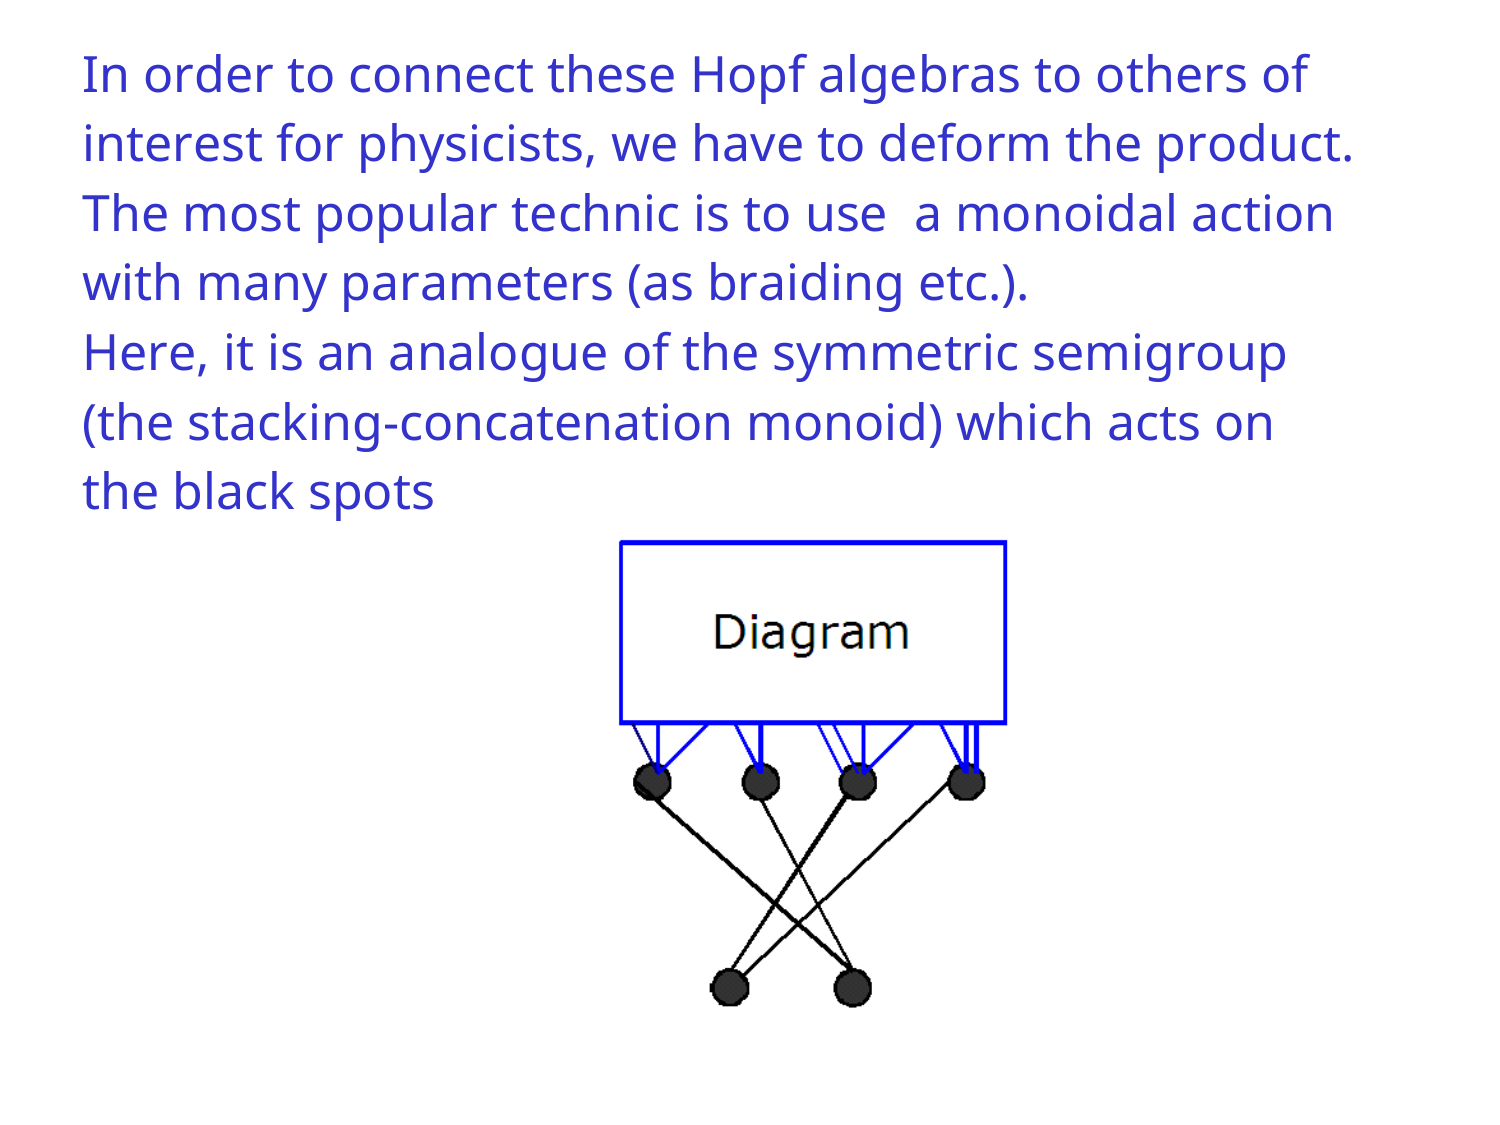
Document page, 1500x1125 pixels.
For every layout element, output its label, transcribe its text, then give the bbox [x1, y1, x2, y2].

picture [598, 525, 1038, 1026]
text_box In order to connect these Hopf algebras to others of interest for physicists, we have to deform the product. The most popular technic is to use a monoidal action with many parameters (as braiding etc.). Here, it is an analogue of the symmetric semigroup (the stacking-concatenation monoid) which acts on the black spots [67, 24, 1384, 528]
